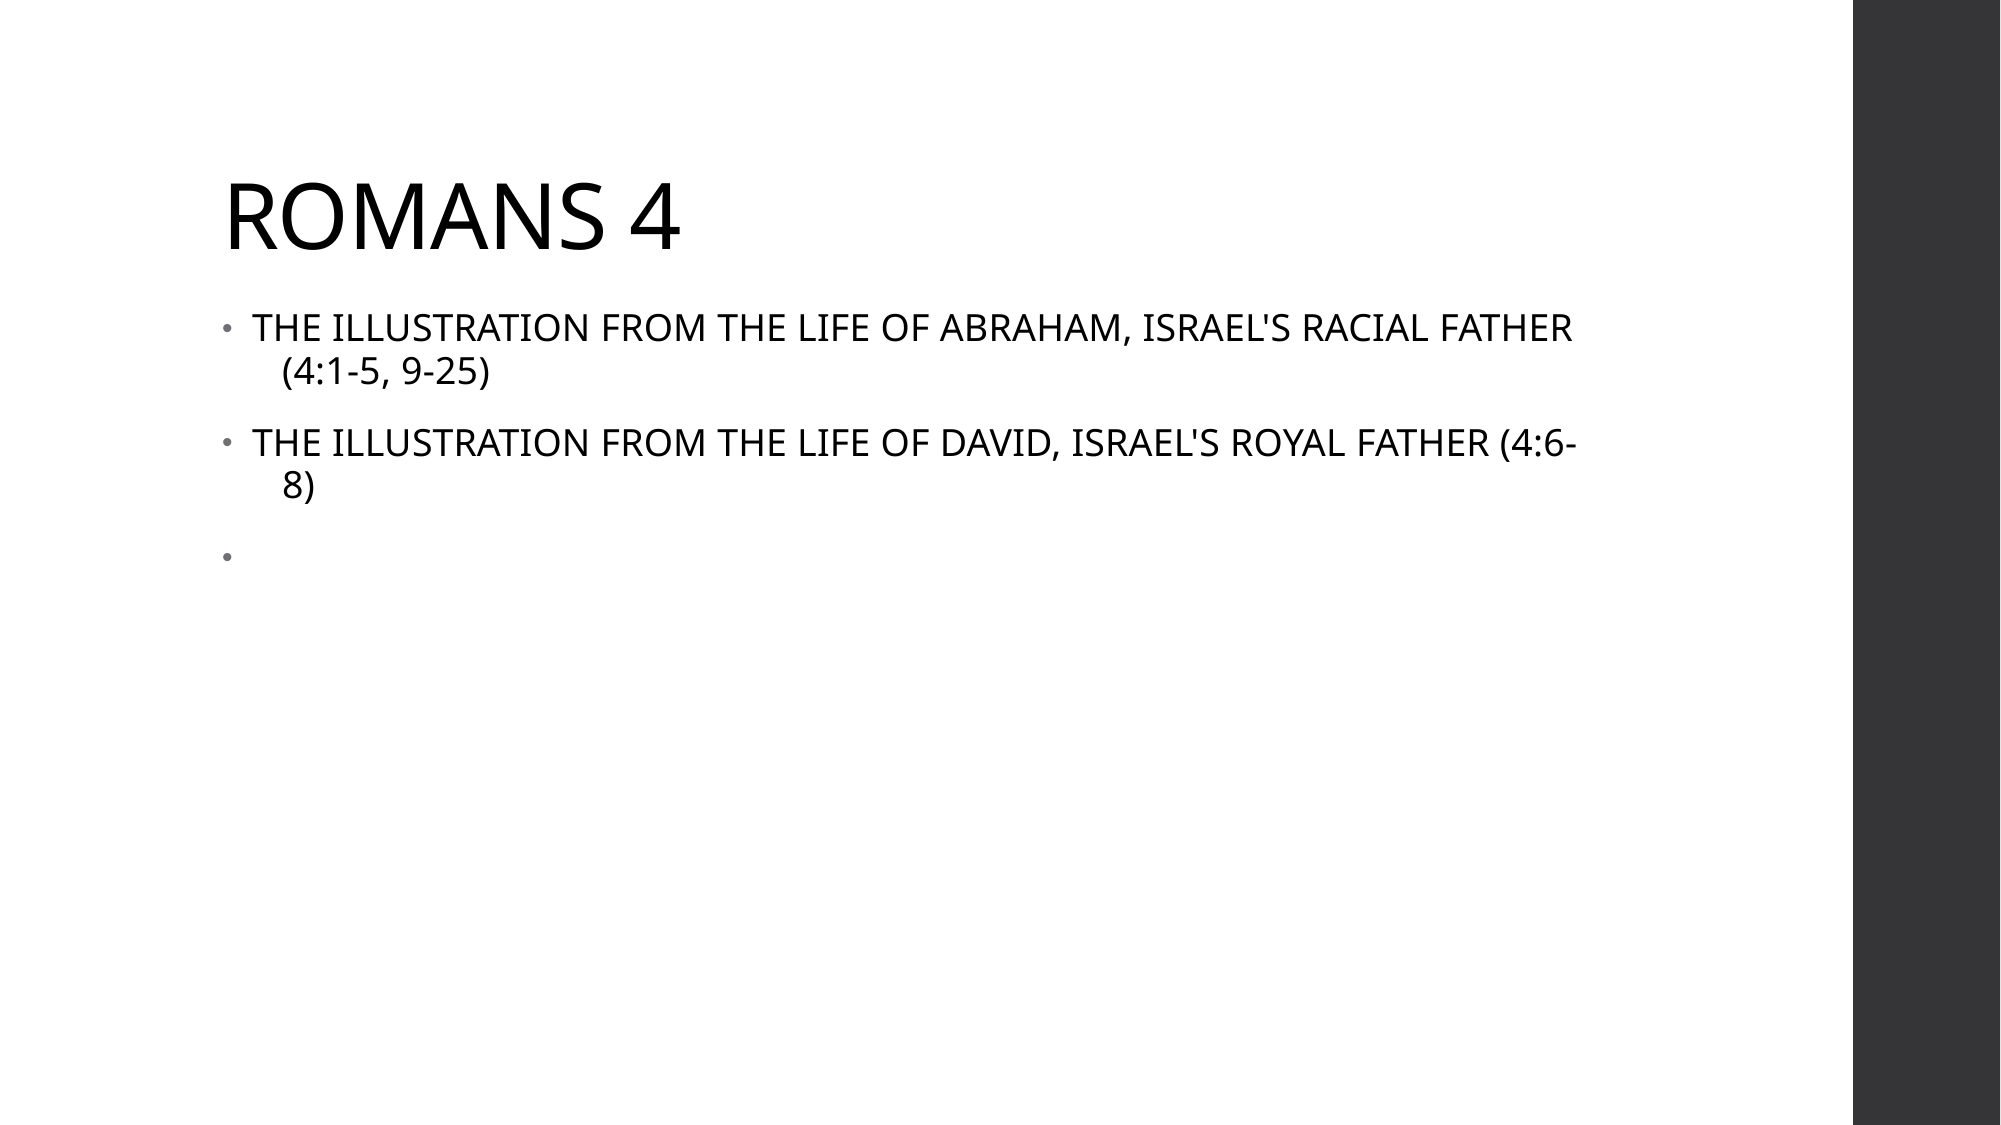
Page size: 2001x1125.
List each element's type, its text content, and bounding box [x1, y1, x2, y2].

title ROMANS 4 [206, 60, 1797, 278]
list THE ILLUSTRATION FROM THE LIFE OF ABRAHAM, ISRAEL'S RACIAL FATHER (4:1-5, 9-25) THE ILLUSTRATION FROM THE LIFE OF DAVID, ISRAEL'S ROYAL FATHER (4:6-8) [206, 299, 1617, 1014]
